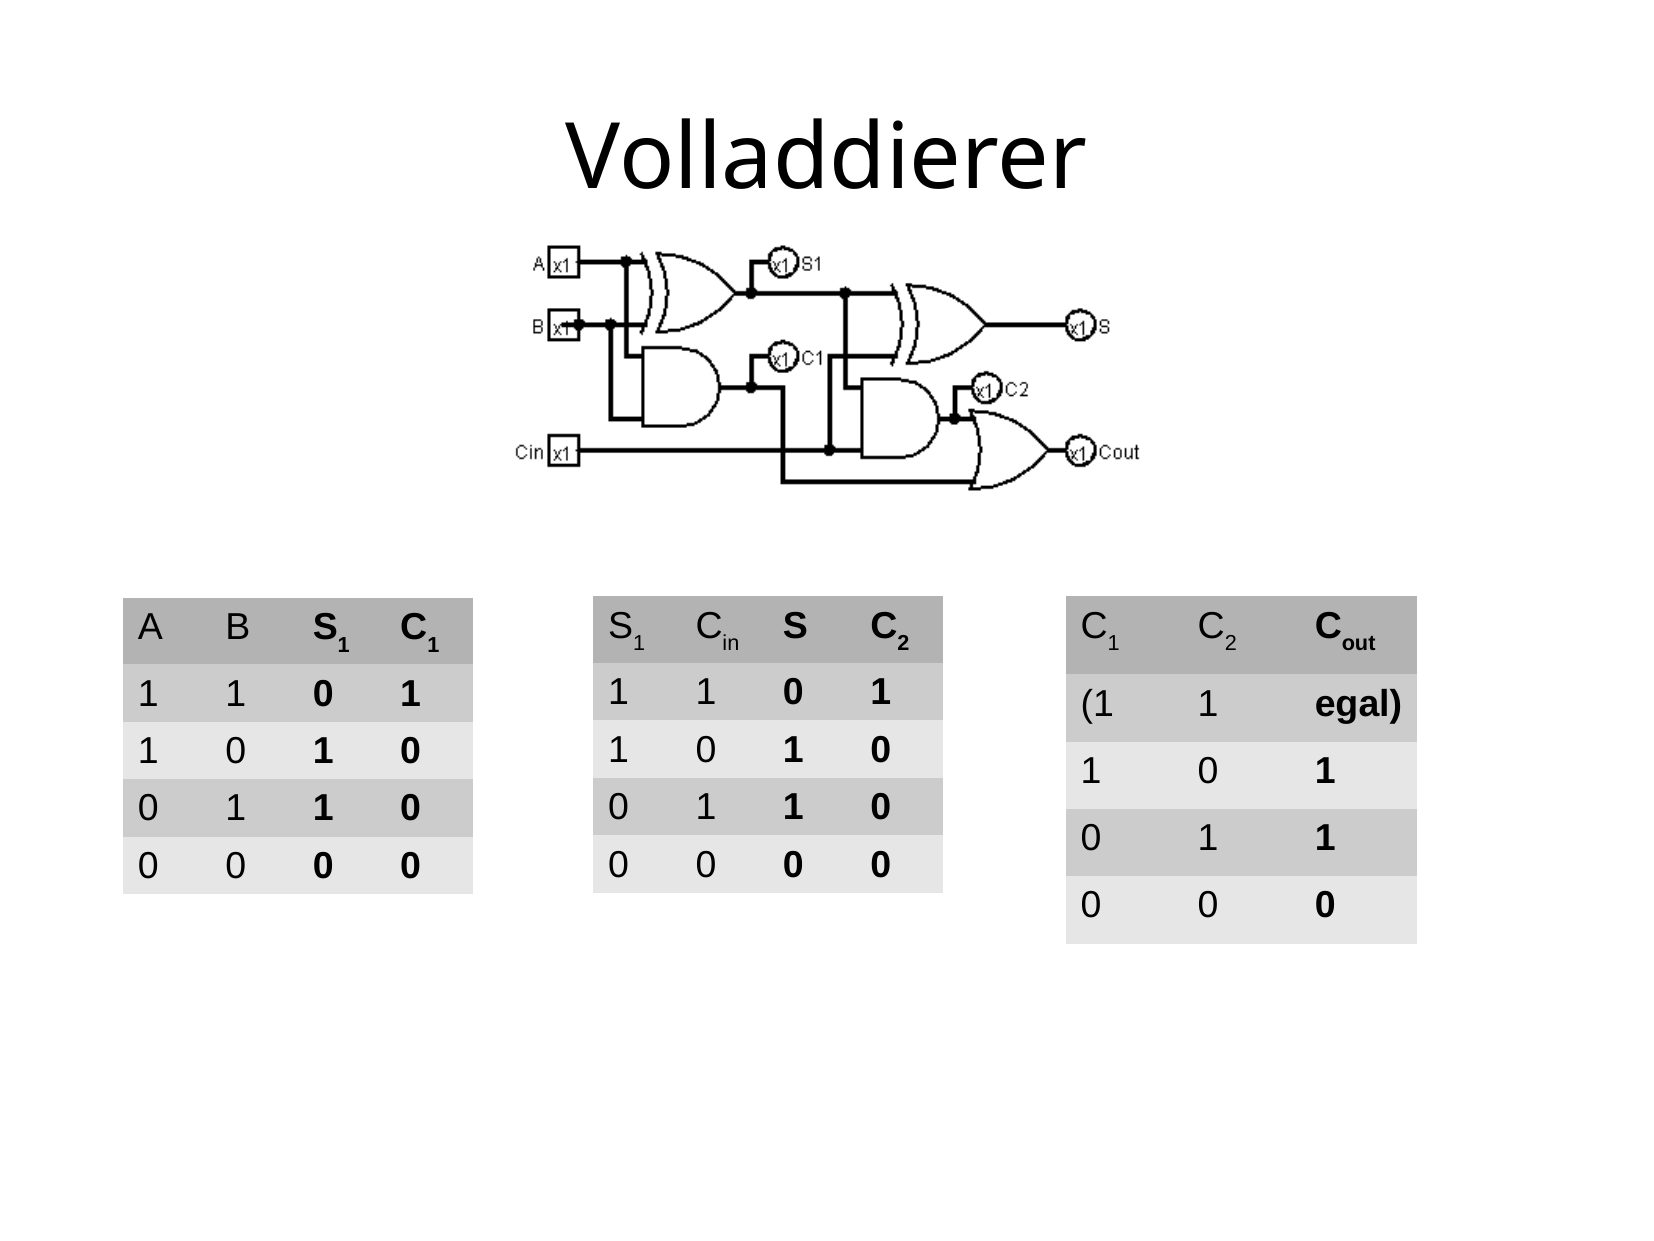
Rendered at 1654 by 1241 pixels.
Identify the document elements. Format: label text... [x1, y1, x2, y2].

table_cell 0 [681, 720, 768, 778]
title Volladdierer [82, 49, 1571, 257]
table_cell 1 [856, 663, 943, 720]
table_cell 1 [593, 663, 681, 720]
table_cell 1 [593, 720, 681, 778]
table_header A [123, 598, 211, 664]
table_cell 0 [211, 722, 298, 779]
table_cell 0 [385, 779, 473, 837]
table_cell 0 [1300, 876, 1417, 944]
table_header C2 [1183, 596, 1300, 674]
table_cell 0 [1183, 742, 1300, 809]
table_cell (1 [1066, 674, 1183, 742]
table_cell 1 [681, 778, 768, 835]
table_cell 0 [1066, 809, 1183, 876]
table_cell 1 [123, 664, 211, 722]
table_cell egal) [1300, 674, 1417, 742]
table_cell 1 [768, 720, 856, 778]
table_cell 0 [593, 835, 681, 893]
table_cell 1 [298, 722, 385, 779]
table_cell 0 [856, 720, 943, 778]
table_header Cin [681, 596, 768, 663]
table_cell 1 [1300, 742, 1417, 809]
table_cell 0 [123, 779, 211, 837]
table_cell 1 [1300, 809, 1417, 876]
table_cell 0 [768, 663, 856, 720]
table_header C1 [385, 598, 473, 664]
table_cell 0 [385, 722, 473, 779]
table_cell 0 [298, 664, 385, 722]
table_header B [211, 598, 298, 664]
table_cell 0 [856, 835, 943, 893]
table_cell 0 [385, 837, 473, 894]
table_cell 1 [768, 778, 856, 835]
table_header Cout [1300, 596, 1417, 674]
table_header S1 [298, 598, 385, 664]
table_header S1 [593, 596, 681, 663]
table_cell 1 [211, 664, 298, 722]
table_cell 0 [856, 778, 943, 835]
table_cell 1 [1183, 809, 1300, 876]
table_cell 1 [681, 663, 768, 720]
table_cell 0 [211, 837, 298, 894]
table_cell 1 [1183, 674, 1300, 742]
table_cell 0 [768, 835, 856, 893]
table_cell 0 [681, 835, 768, 893]
table_header C2 [856, 596, 943, 663]
table_cell 1 [385, 664, 473, 722]
table_cell 0 [298, 837, 385, 894]
table_cell 0 [1183, 876, 1300, 944]
table_cell 1 [298, 779, 385, 837]
table_cell 1 [123, 722, 211, 779]
table_cell 0 [593, 778, 681, 835]
table_header S [768, 596, 856, 663]
table_header C1 [1066, 596, 1183, 674]
table_cell 0 [1066, 876, 1183, 944]
table_cell 1 [211, 779, 298, 837]
table_cell 1 [1066, 742, 1183, 809]
picture [507, 238, 1147, 497]
table_cell 0 [123, 837, 211, 894]
